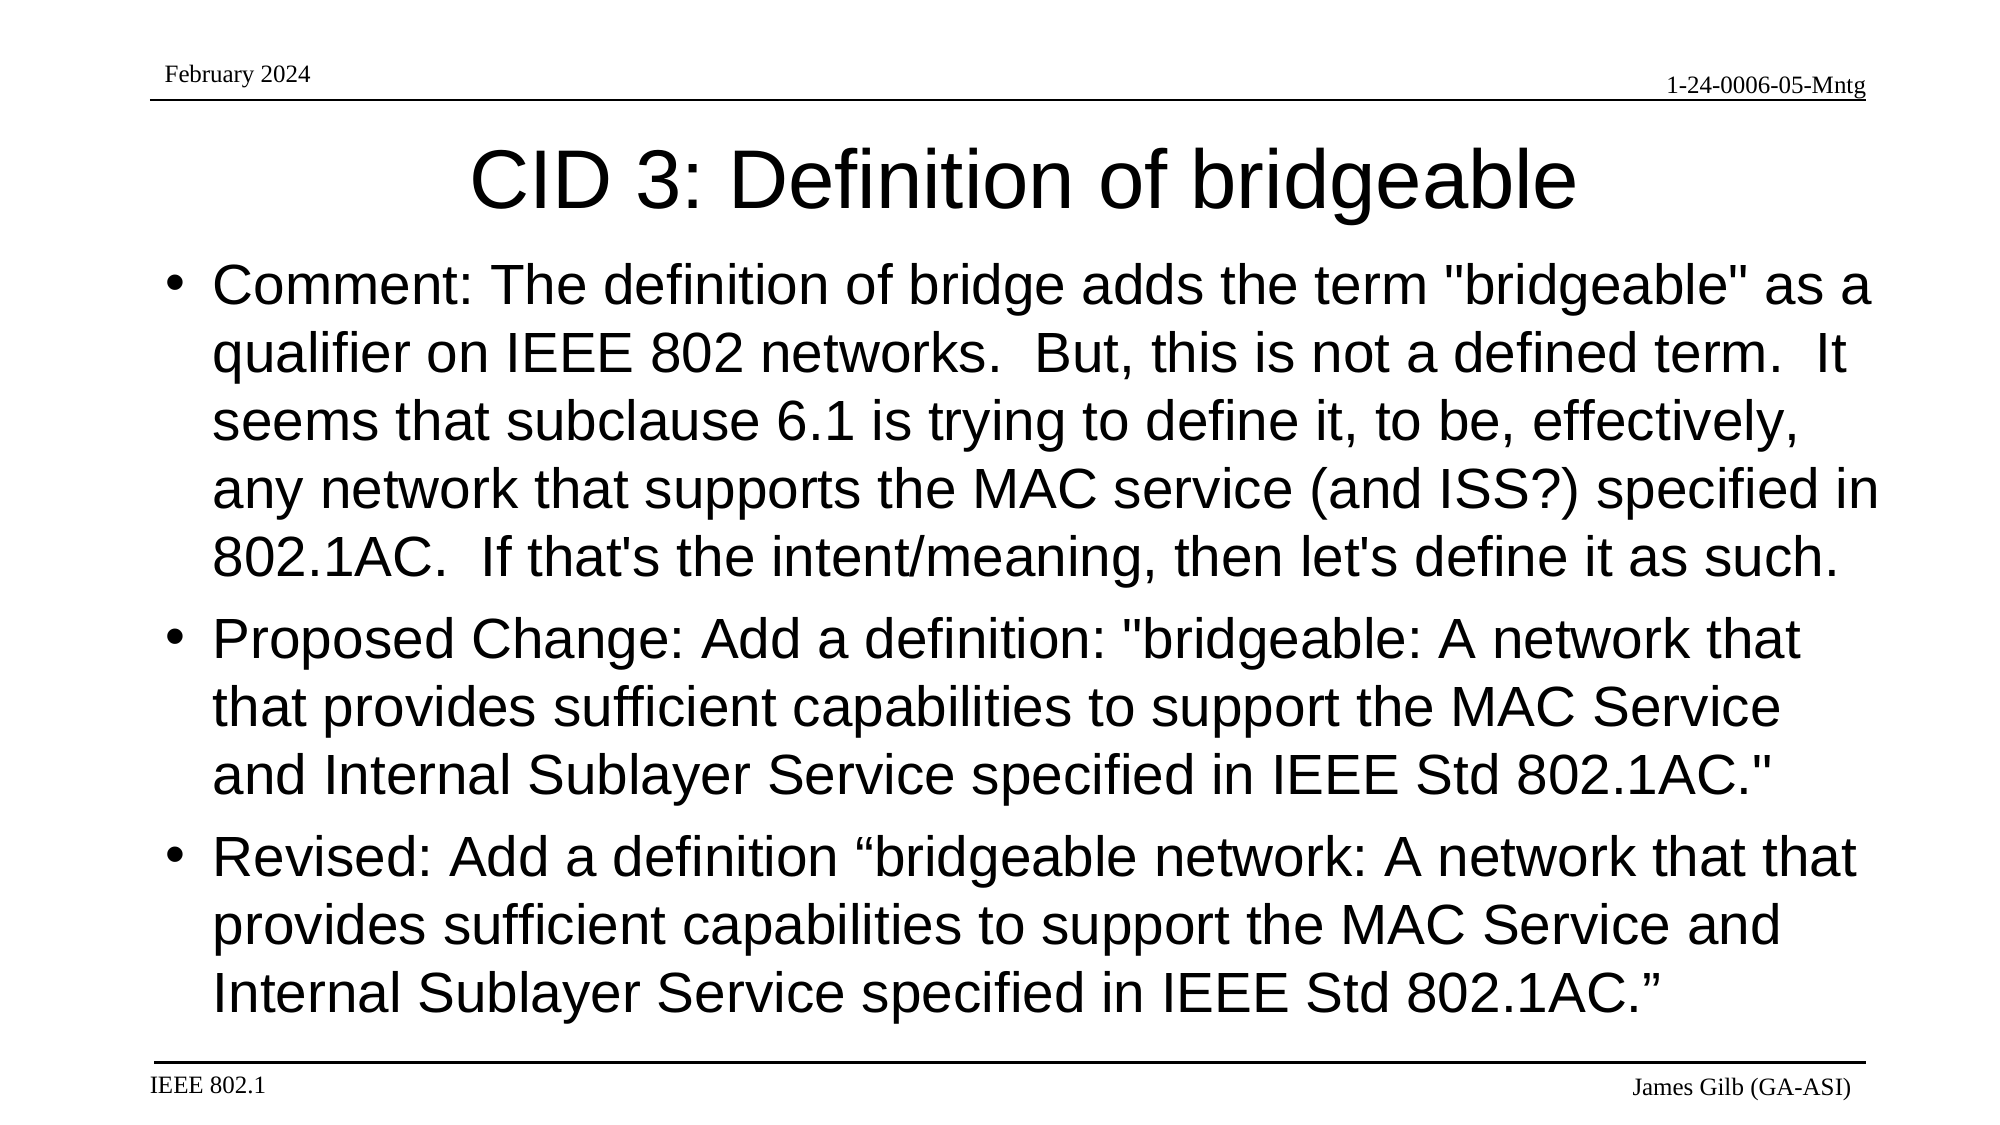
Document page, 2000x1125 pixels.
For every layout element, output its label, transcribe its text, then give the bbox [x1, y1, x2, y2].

list Comment: The definition of bridge adds the term "bridgeable" as a qualifier on IEEE 802 networks. But, this is not a defined term. It seems that subclause 6.1 is trying to define it, to be, effectively, any network that supports the MAC service (and ISS?) specified in 802.1AC. If that's the intent/meaning, then let's define it as such. Proposed Change: Add a definition: "bridgeable: A network that that provides sufficient capabilities to support the MAC Service and Internal Sublayer Service specified in IEEE Std 802.1AC." Revised: Add a definition “bridgeable network: A network that that provides sufficient capabilities to support the MAC Service and Internal Sublayer Service specified in IEEE Std 802.1AC.” [149, 239, 1900, 1051]
title CID 3: Definition of bridgeable [149, 112, 1900, 238]
